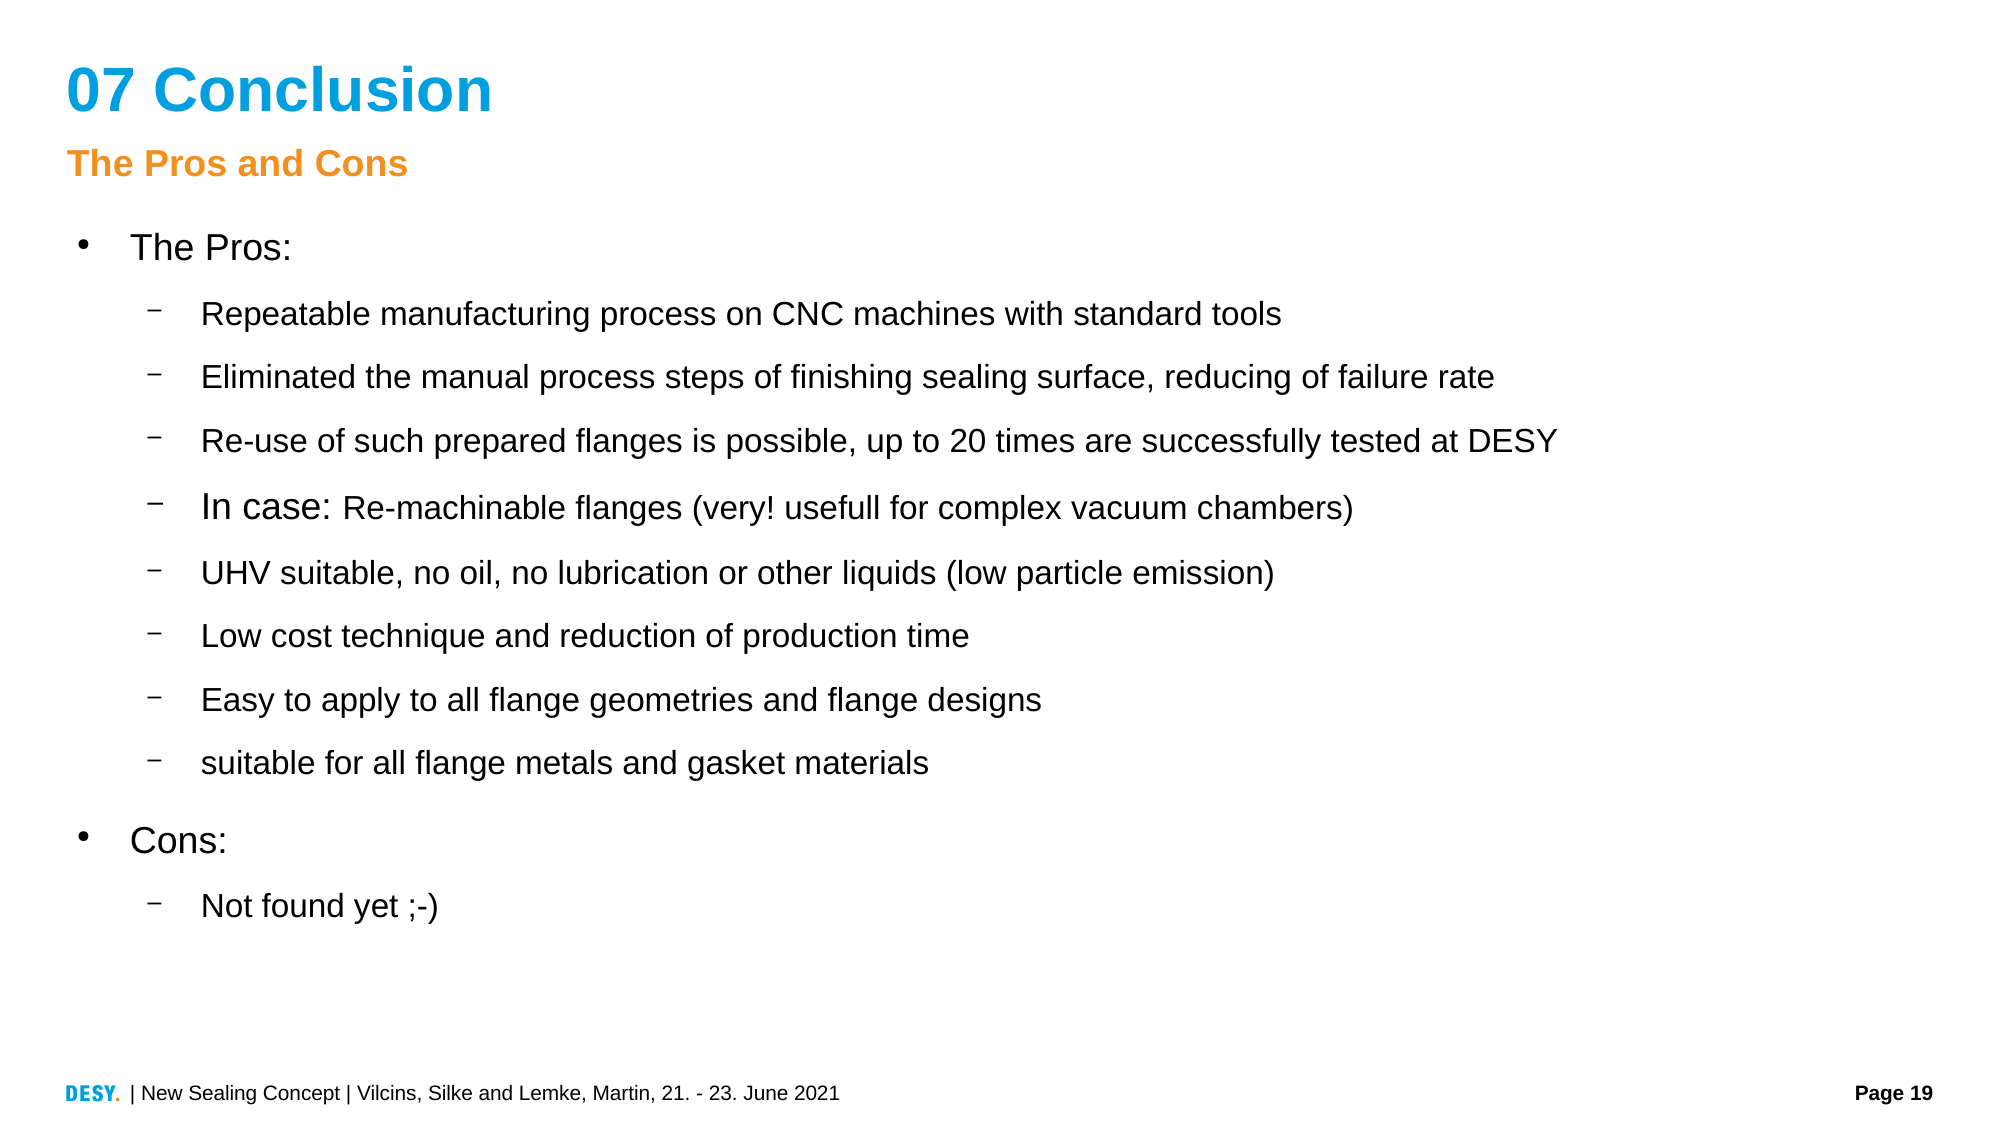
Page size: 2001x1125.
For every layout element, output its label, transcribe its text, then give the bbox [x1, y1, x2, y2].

text_box | New Sealing Concept | Vilcins, Silke and Lemke, Martin, 21. - 23. June 2021 [129, 1079, 1762, 1111]
list The Pros: Repeatable manufacturing process on CNC machines with standard tools Eliminated the manual process steps of finishing sealing surface, reducing of failure rate Re-use of such prepared flanges is possible, up to 20 times are successfully tested at DESY In case: Re-machinable flanges (very! usefull for complex vacuum chambers) UHV suitable, no oil, no lubrication or other liquids (low particle emission) Low cost technique and reduction of production time Easy to apply to all flange geometries and flange designs suitable for all flange metals and gasket materials Cons: Not found yet ;-) [59, 218, 1949, 1053]
title 07 Conclusion [66, 57, 1933, 132]
list The Pros and Cons [66, 134, 1933, 197]
